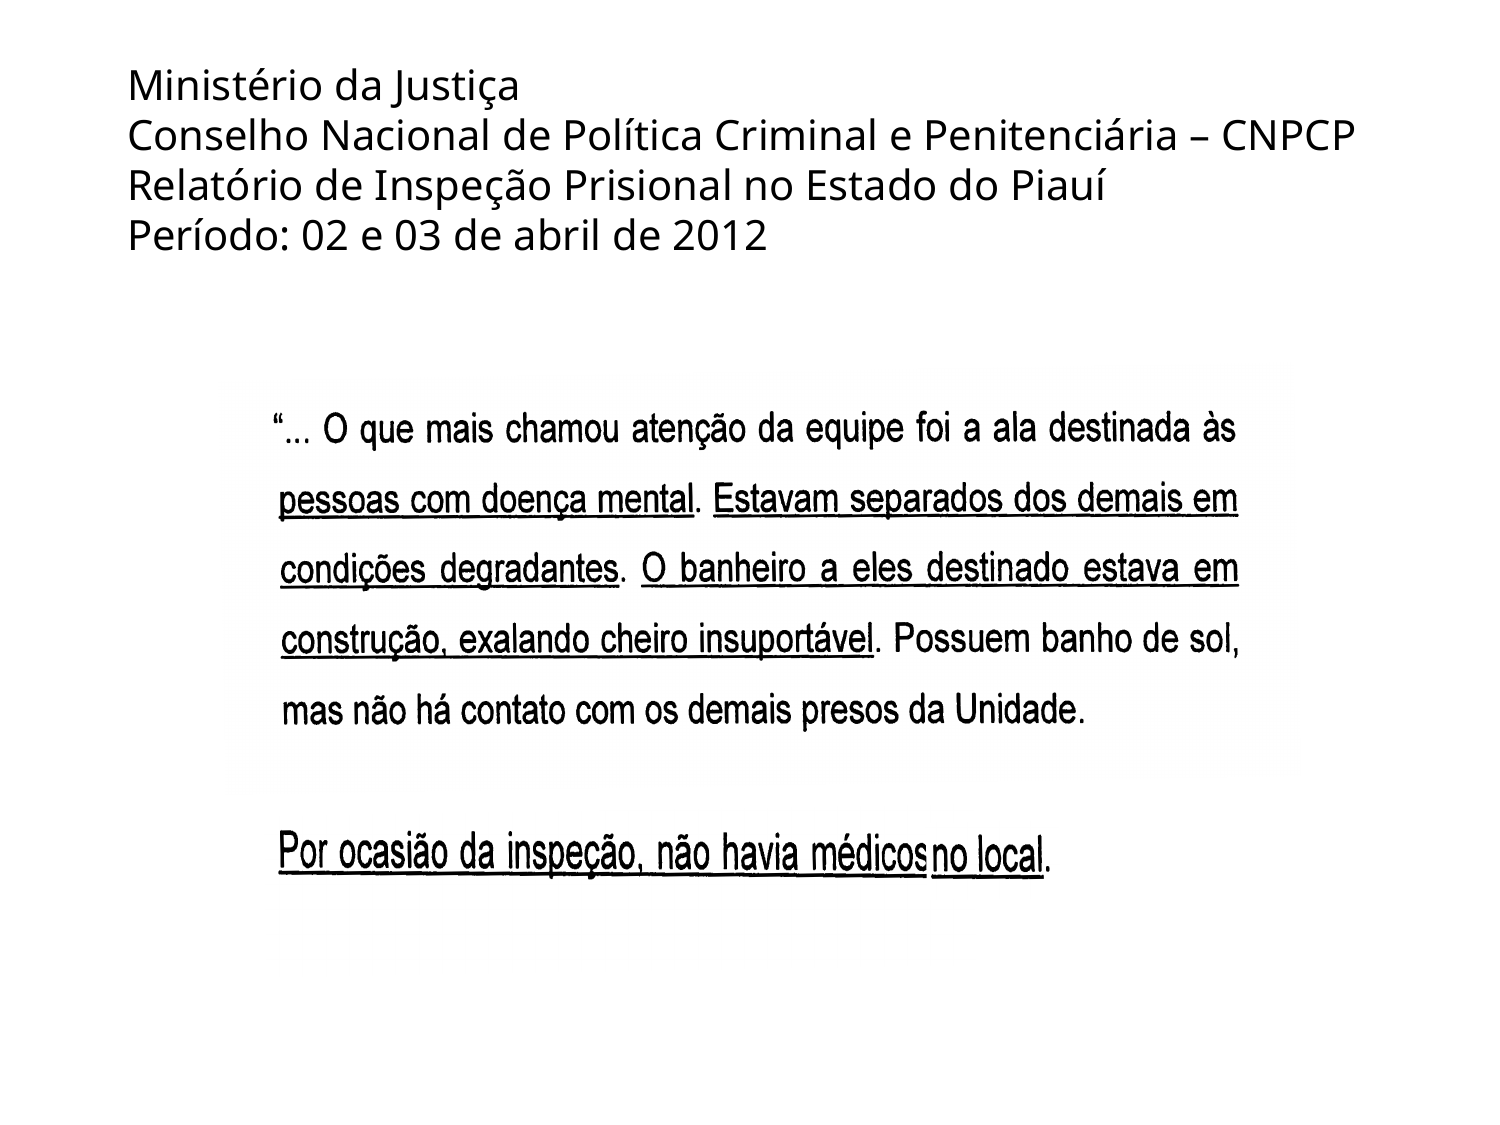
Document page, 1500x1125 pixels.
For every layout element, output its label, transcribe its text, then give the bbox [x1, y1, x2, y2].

picture [264, 804, 1060, 978]
picture [218, 362, 1301, 795]
title Ministério da Justiça Conselho Nacional de Política Criminal e Penitenciária – CNPCP Relatório de Inspeção Prisional no Estado do Piauí Período: 02 e 03 de abril de 2012 [112, 51, 1388, 329]
